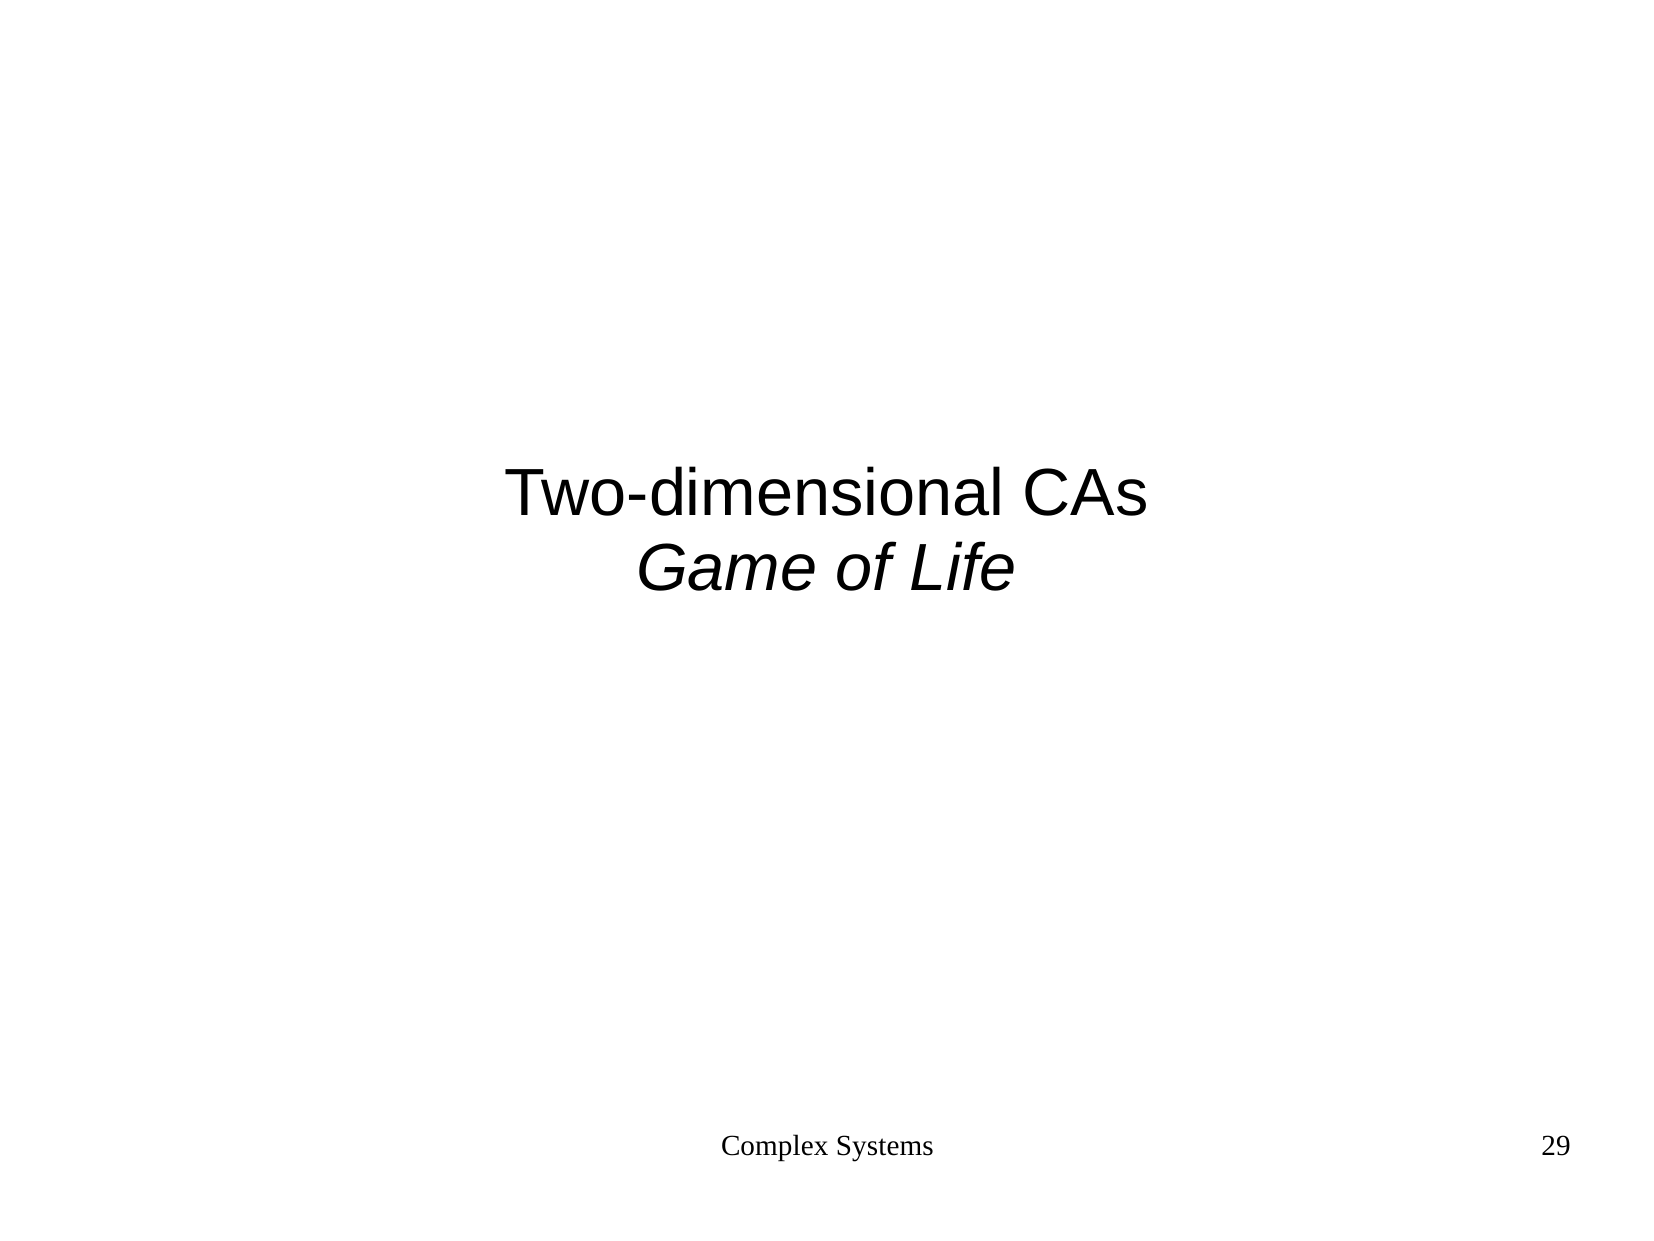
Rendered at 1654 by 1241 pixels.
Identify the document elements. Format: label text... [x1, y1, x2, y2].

subtitle Two-dimensional CAs Game of Life [82, 49, 1571, 1109]
